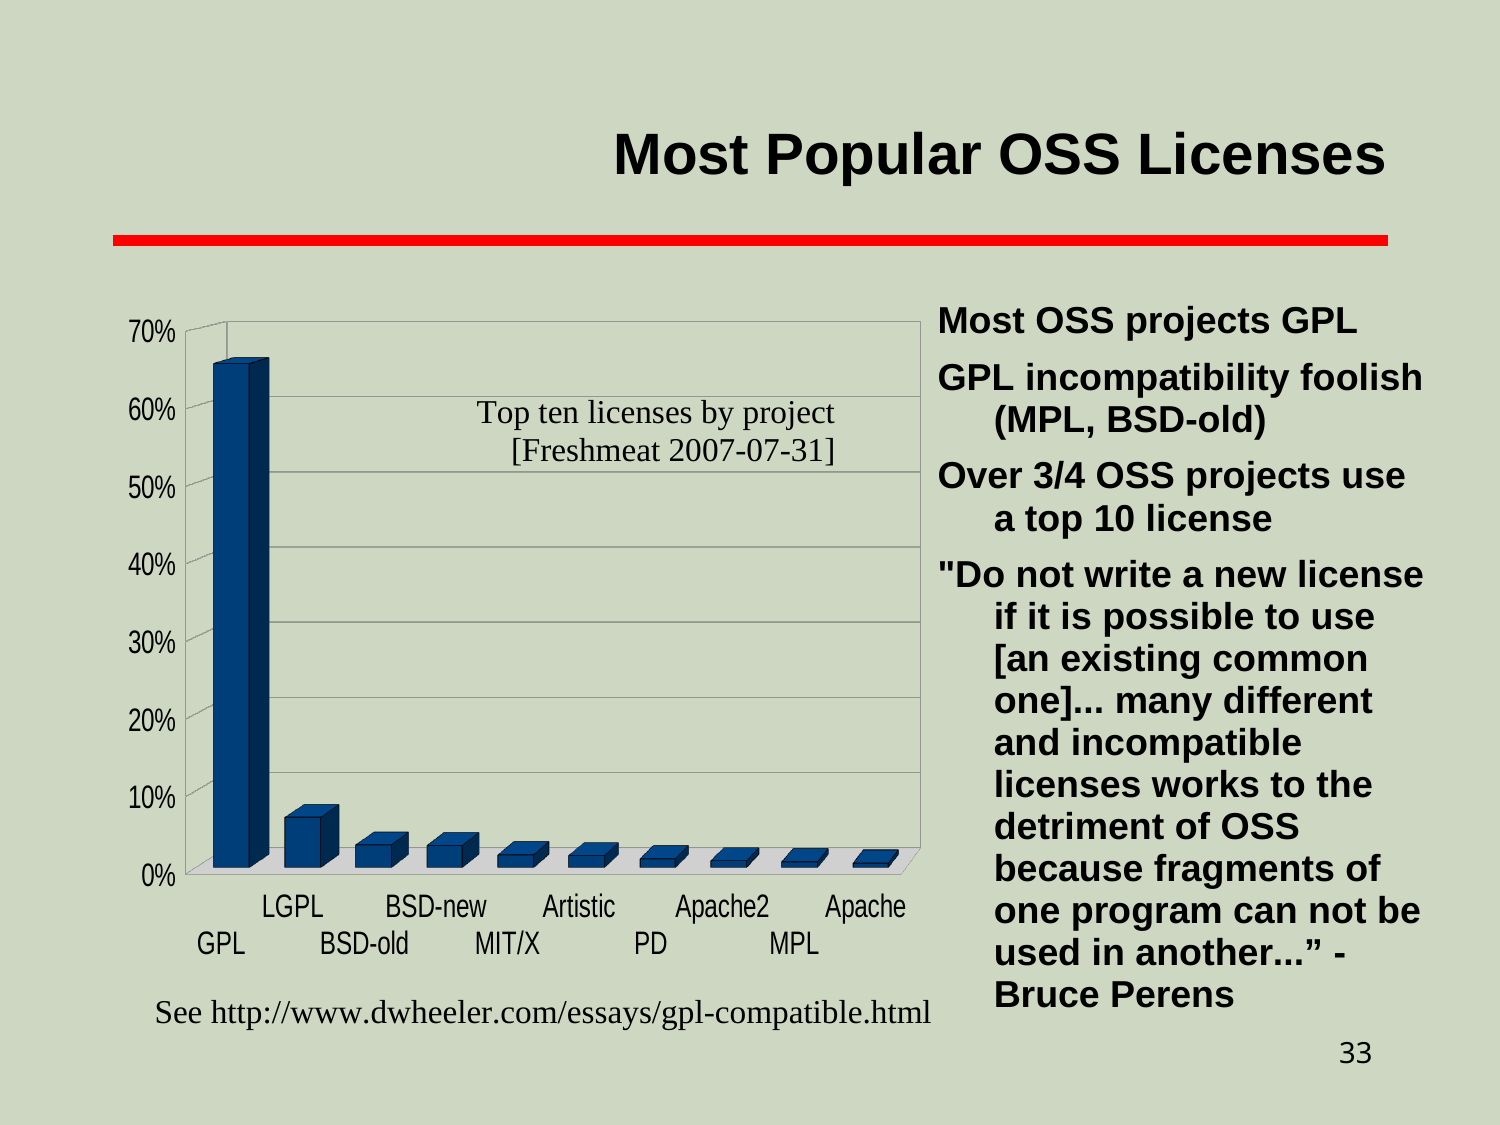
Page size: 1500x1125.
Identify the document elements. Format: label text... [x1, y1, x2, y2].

chart [111, 299, 937, 976]
text_box See http://www.dwheeler.com/essays/gpl-compatible.html [150, 975, 938, 1051]
list Most OSS projects GPL GPL incompatibility foolish (MPL, BSD-old) Over 3/4 OSS projects use a top 10 license "Do not write a new license if it is possible to use [an existing common one]... many different and incompatible licenses works to the detriment of OSS because fragments of one program can not be used in another...” - Bruce Perens [937, 299, 1426, 1084]
text_box Top ten licenses by project [Freshmeat 2007-07-31] [375, 375, 826, 488]
title Most Popular OSS Licenses [337, 85, 1388, 224]
